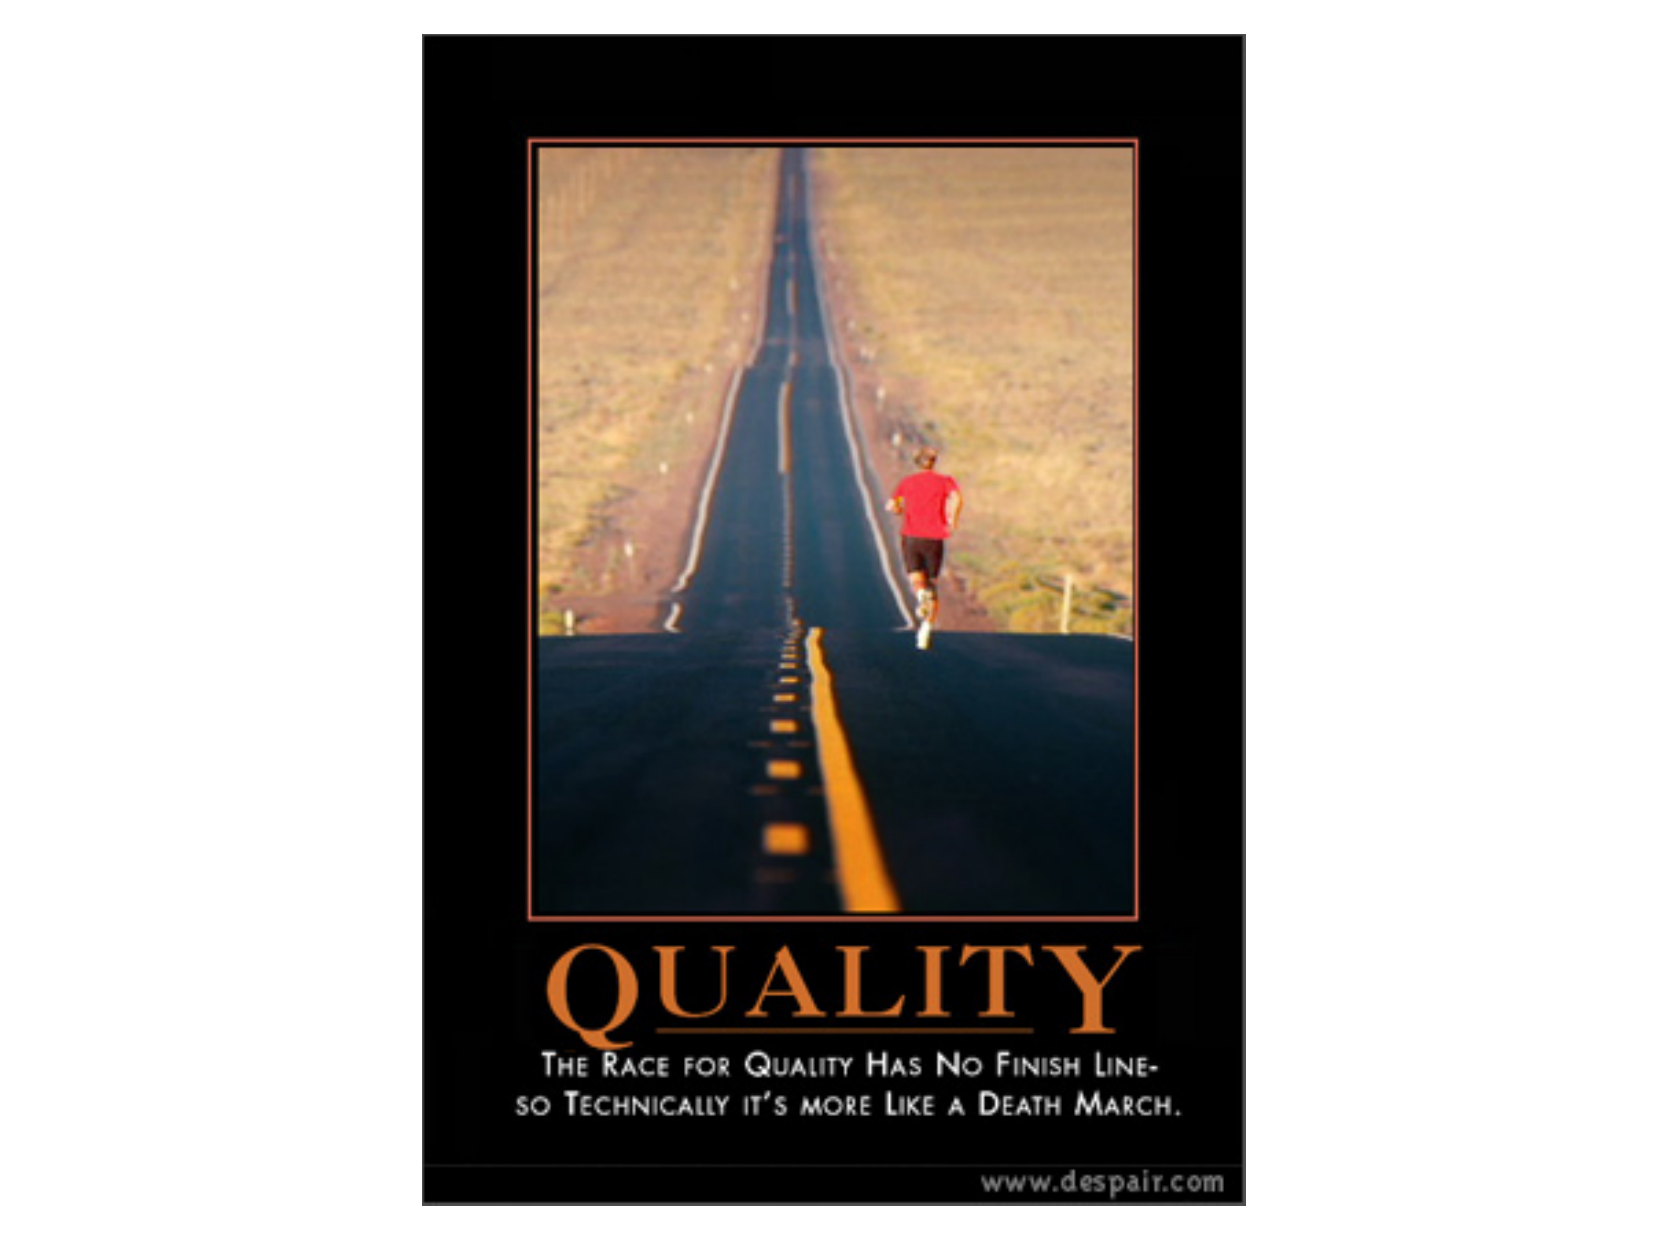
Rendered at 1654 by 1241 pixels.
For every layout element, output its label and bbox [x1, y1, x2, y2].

picture [422, 34, 1246, 1207]
